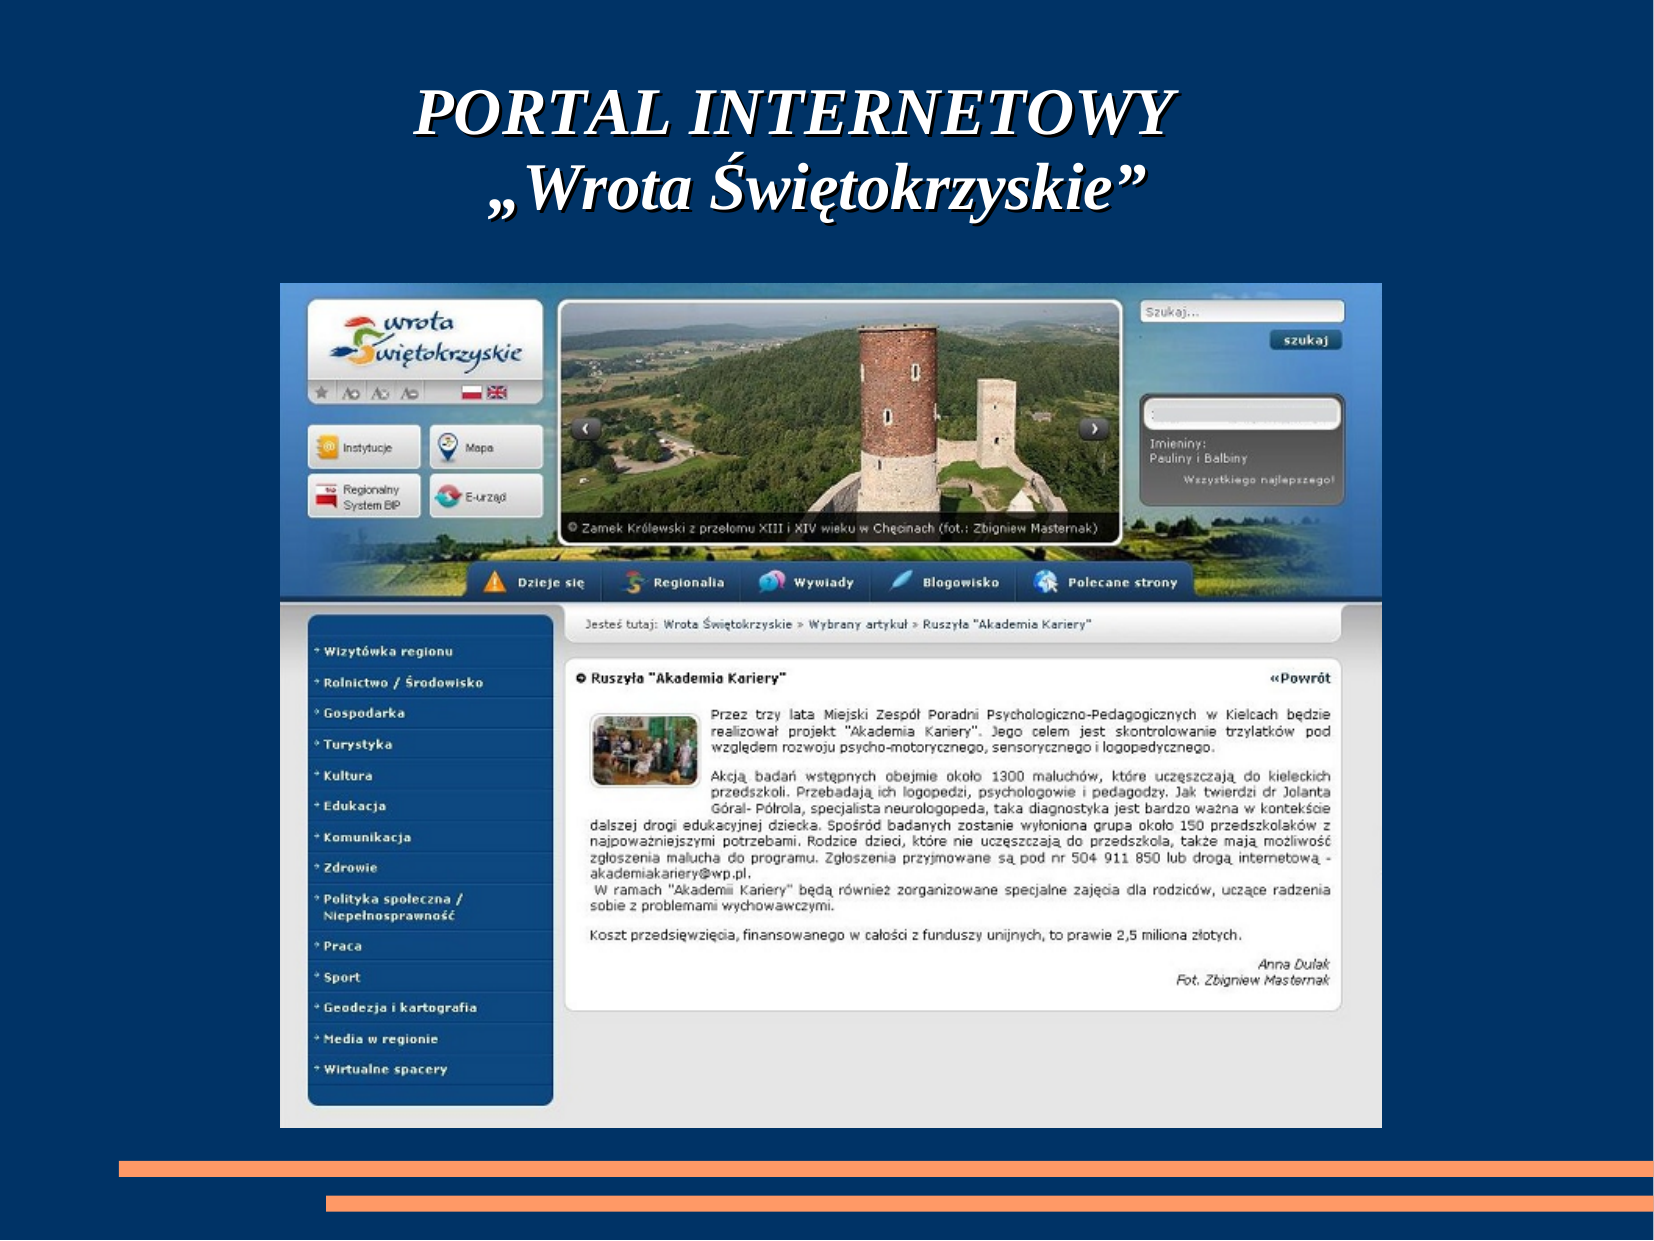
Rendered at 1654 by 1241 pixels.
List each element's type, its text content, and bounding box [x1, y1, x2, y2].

picture [280, 283, 1382, 1128]
title PORTAL INTERNETOWY „Wrota Świętokrzyskie” [121, 46, 1534, 254]
